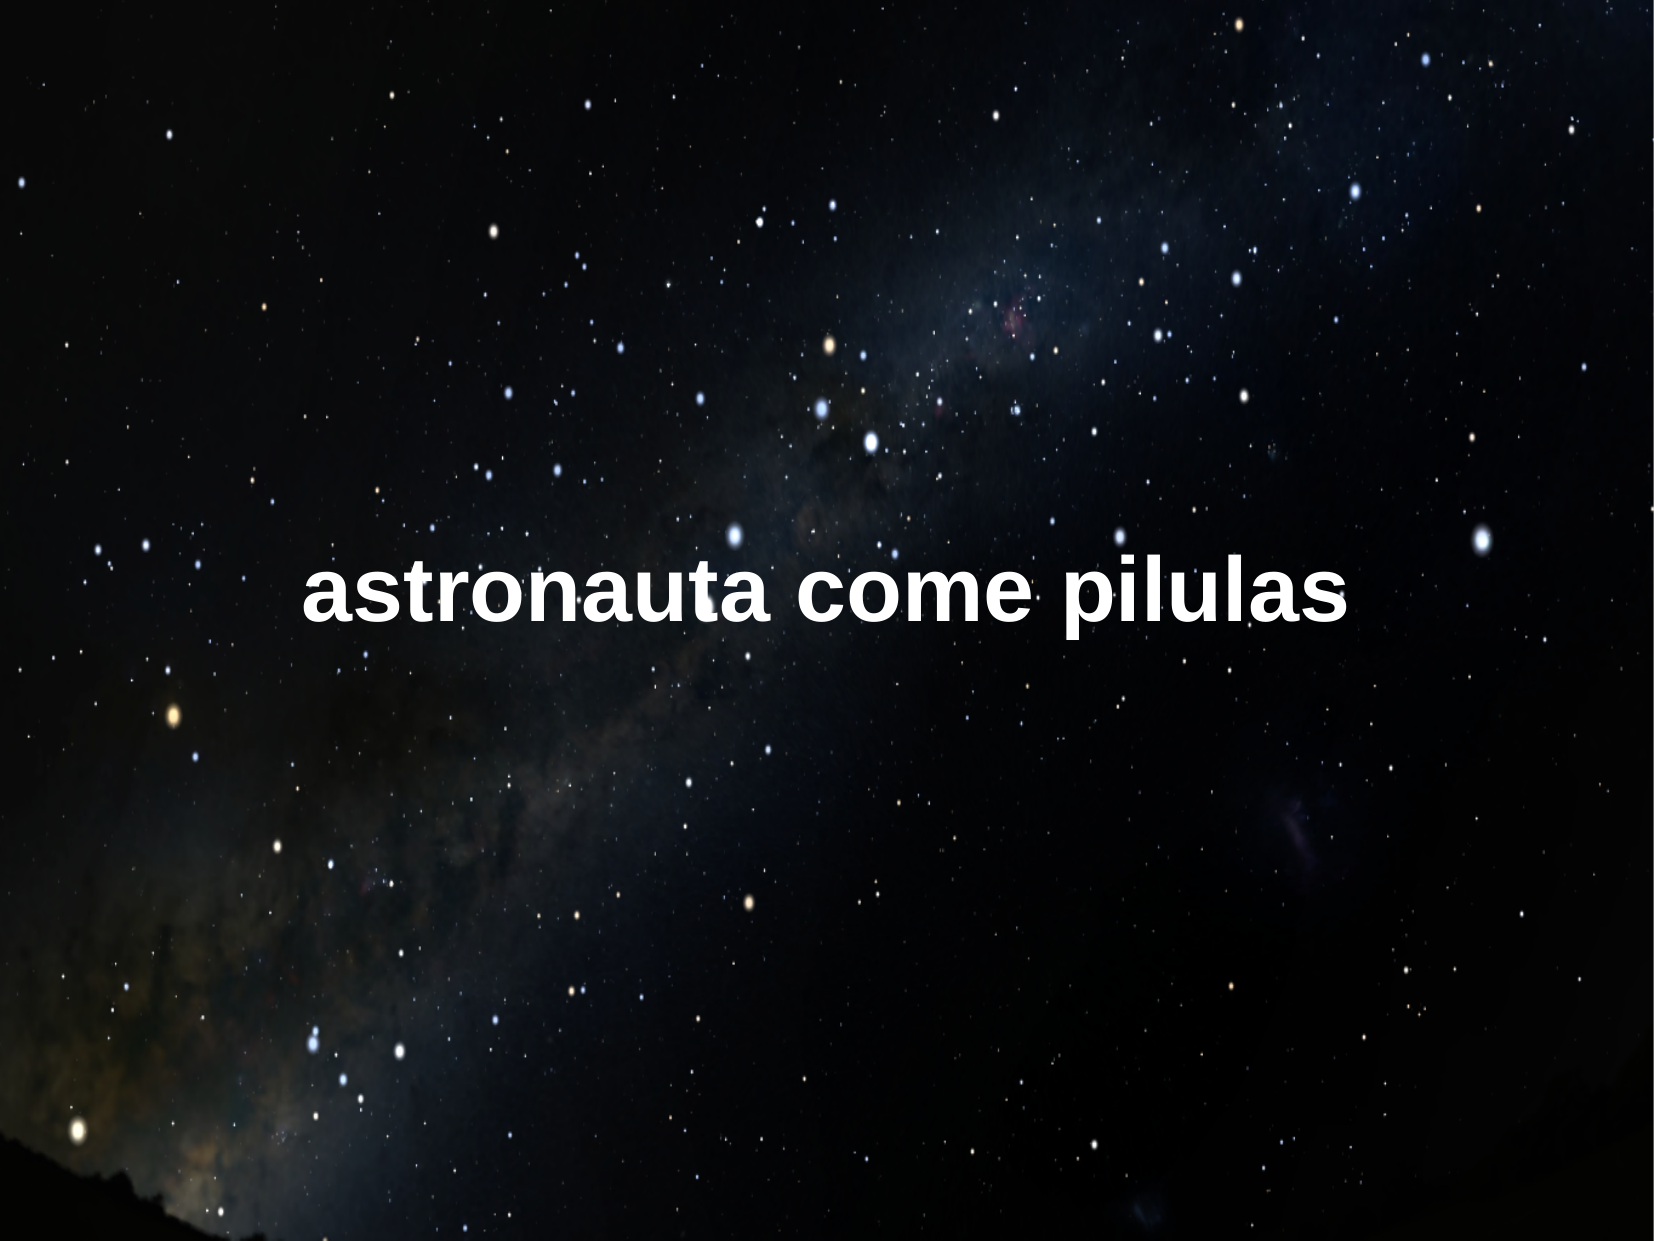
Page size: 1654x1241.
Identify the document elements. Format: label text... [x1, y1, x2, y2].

picture [0, 0, 1654, 1241]
title astronauta come pilulas [82, 486, 1571, 694]
